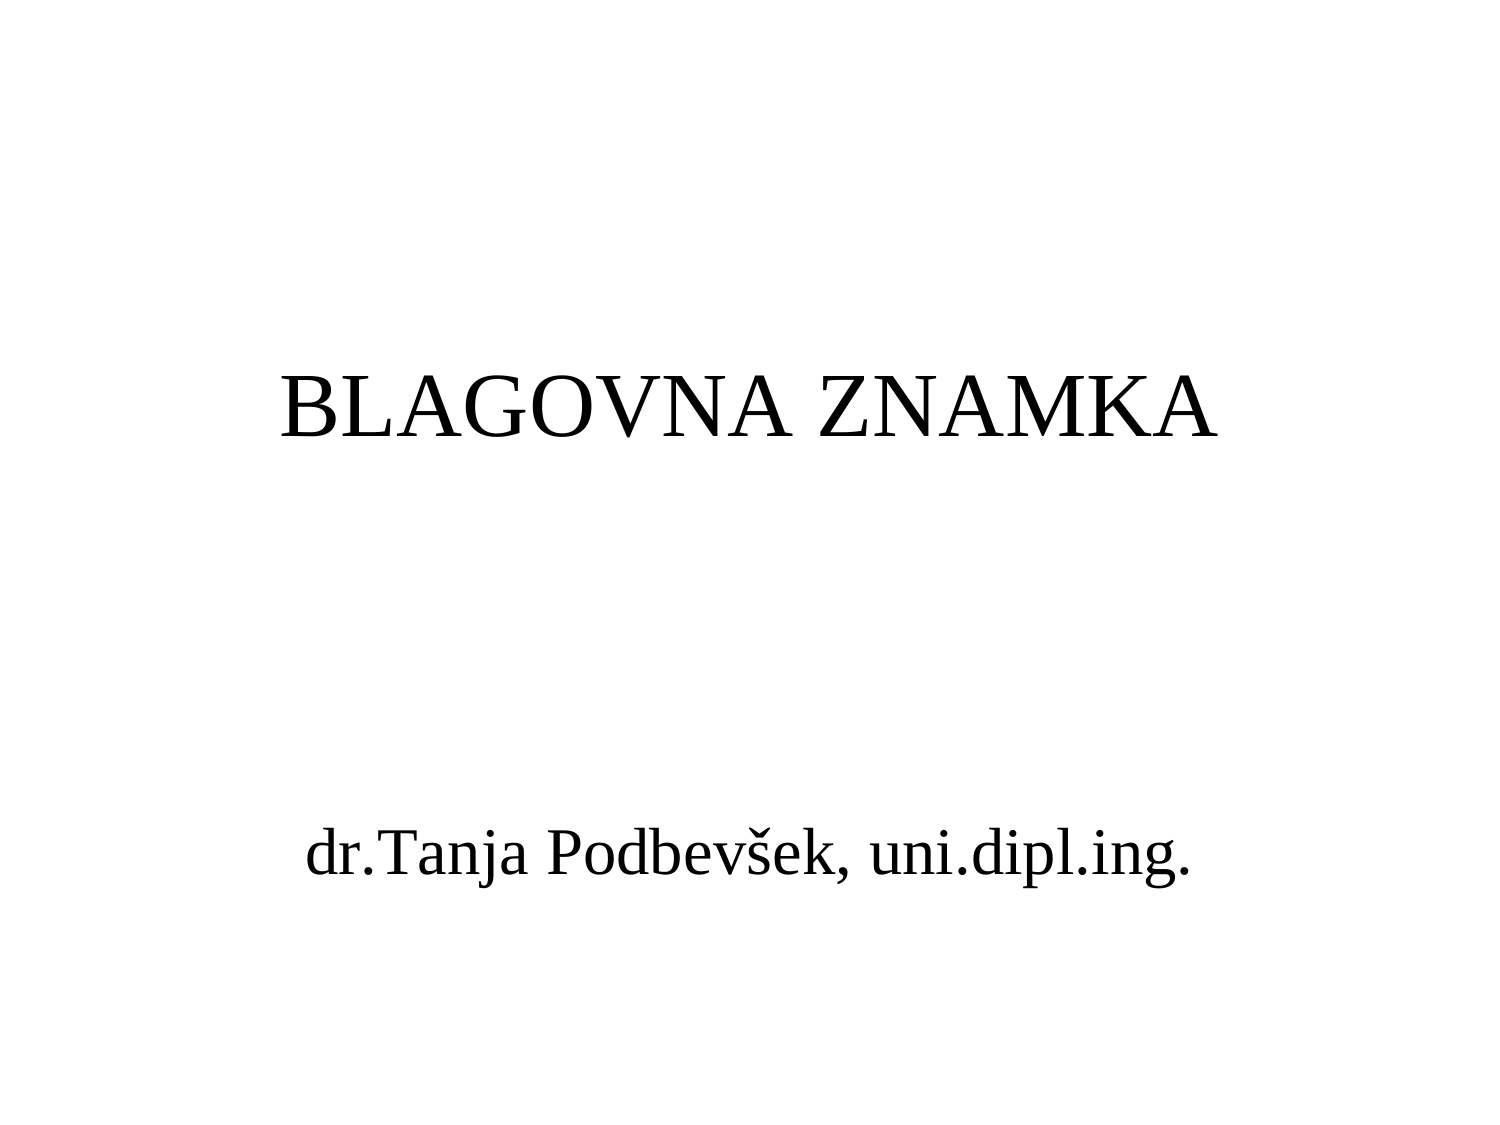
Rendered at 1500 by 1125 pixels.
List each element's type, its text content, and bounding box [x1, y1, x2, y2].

text_box dr.Tanja Podbevšek, uni.dipl.ing. [225, 800, 1276, 1088]
title BLAGOVNA ZNAMKA [112, 137, 1388, 663]
